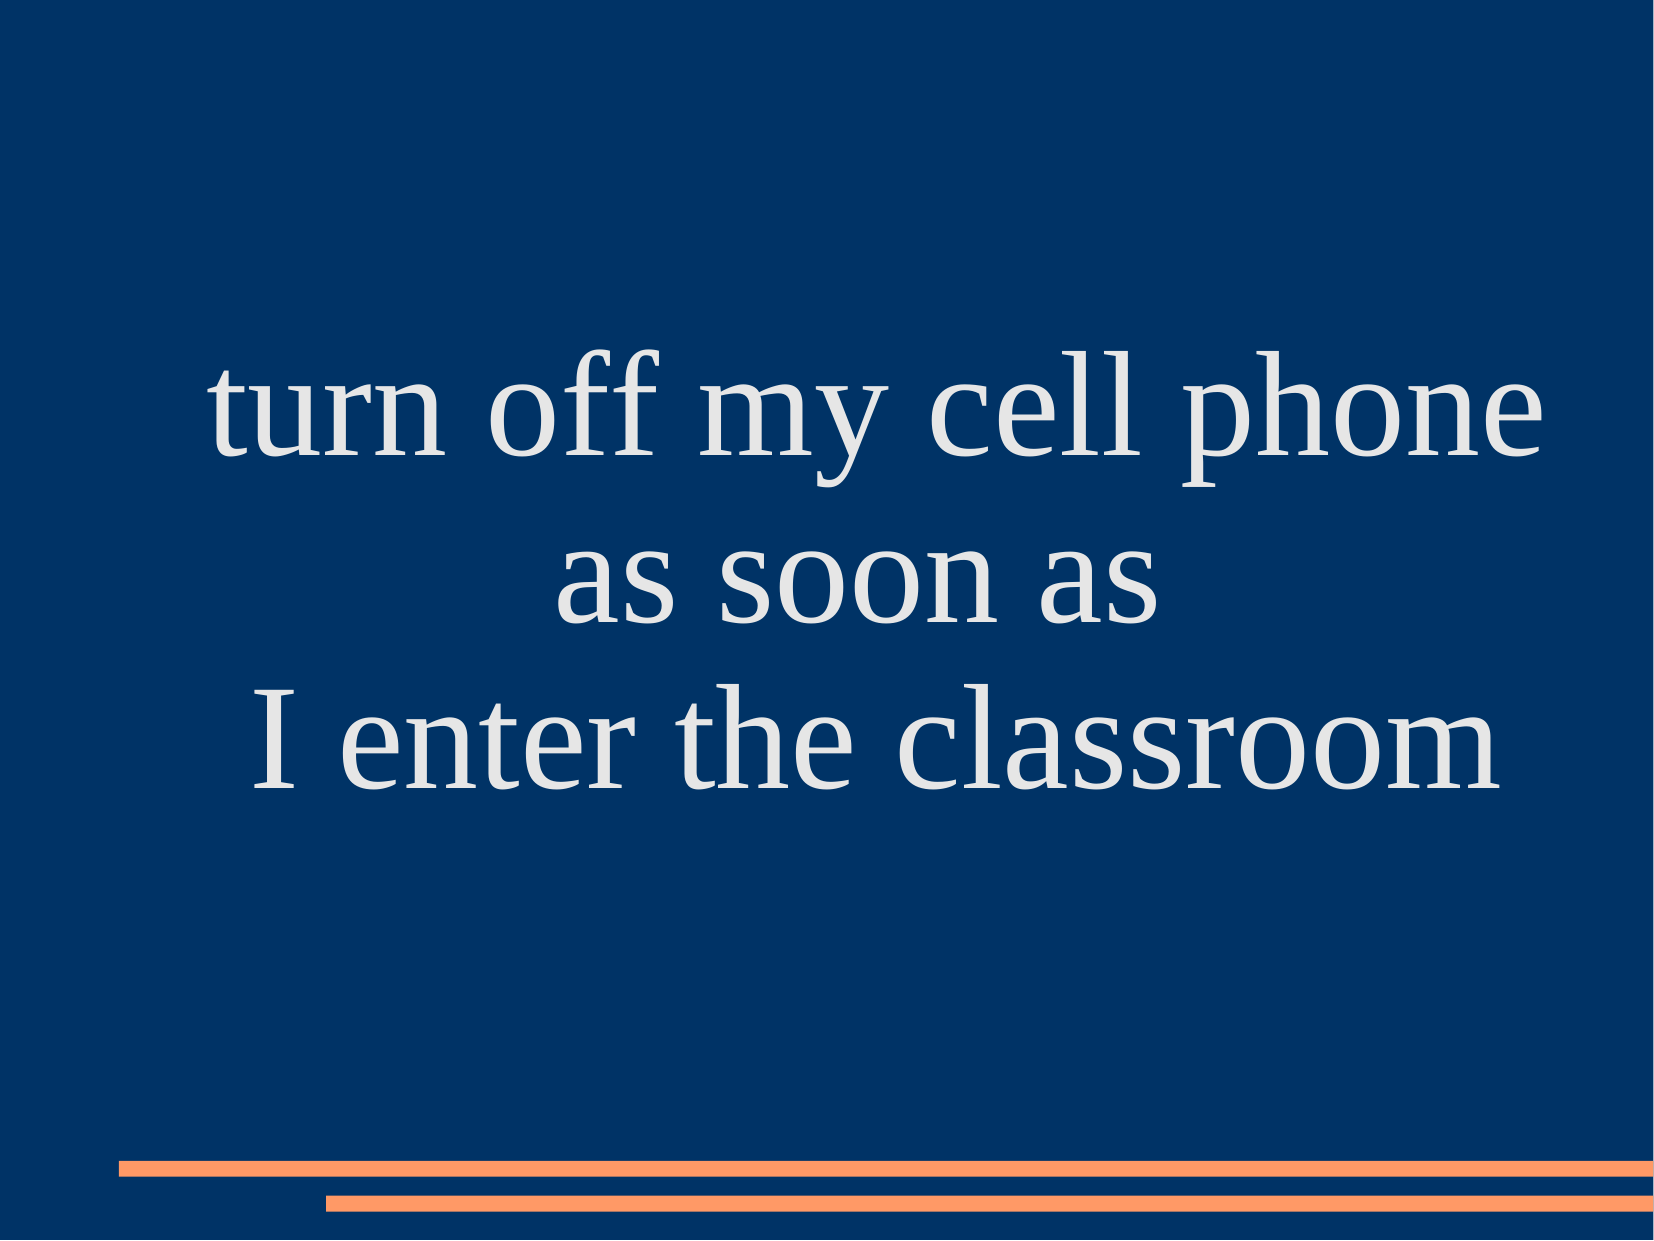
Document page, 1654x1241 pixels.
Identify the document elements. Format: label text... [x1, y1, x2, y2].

list turn off my cell phone as soon as I enter the classroom [121, 322, 1561, 1132]
